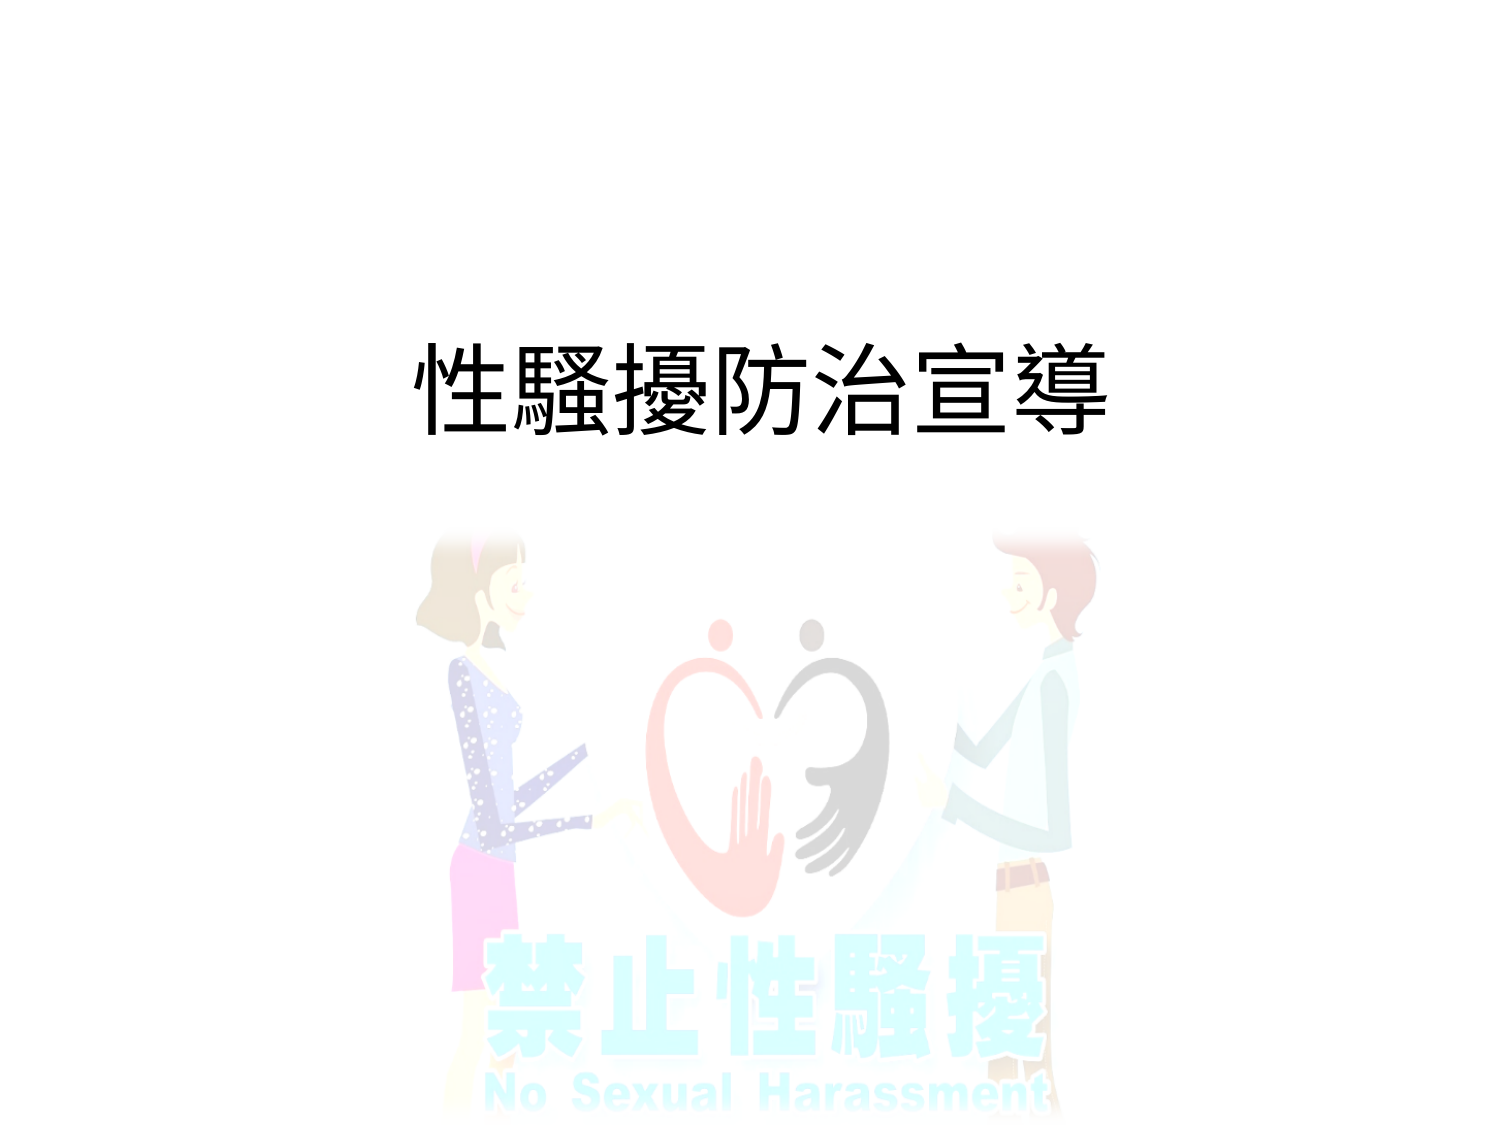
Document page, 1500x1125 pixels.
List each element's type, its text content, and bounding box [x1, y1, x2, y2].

title 性騷擾防治宣導 [123, 267, 1399, 509]
picture [324, 527, 1212, 1125]
